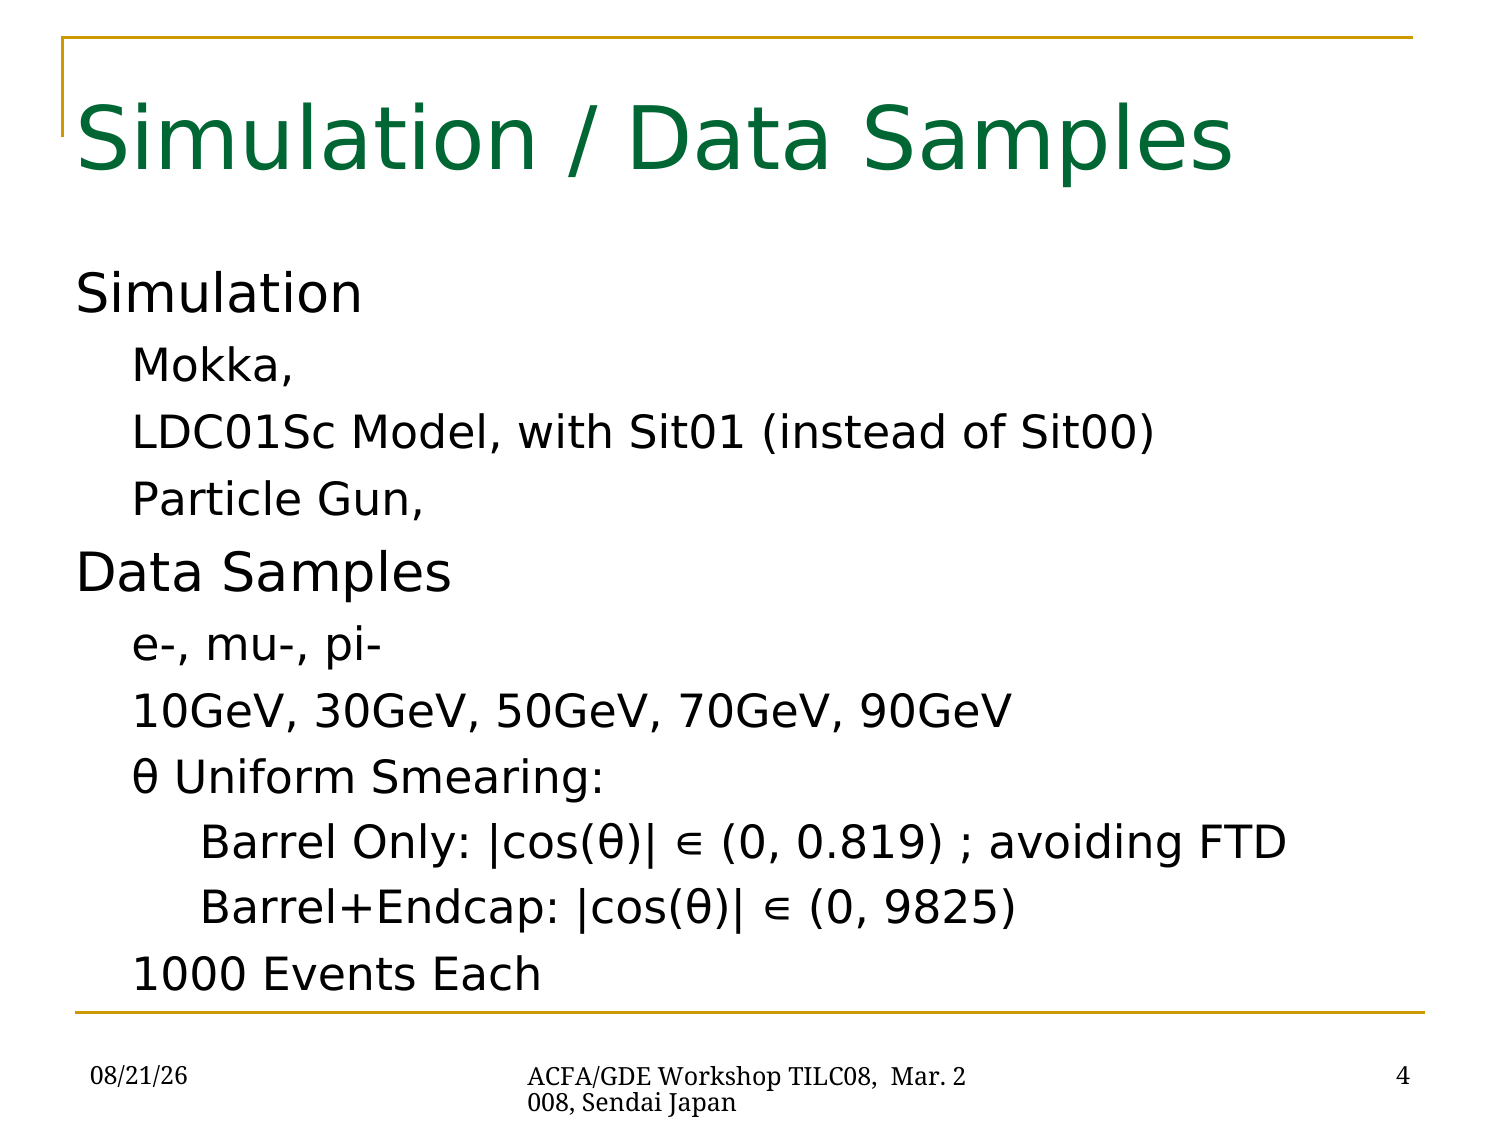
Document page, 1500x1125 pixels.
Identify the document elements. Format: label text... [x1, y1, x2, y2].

list Simulation Mokka, LDC01Sc Model, with Sit01 (instead of Sit00) Particle Gun, Data Samples e-, mu-, pi- 10GeV, 30GeV, 50GeV, 70GeV, 90GeV θ Uniform Smearing: Barrel Only: |cos(θ)| ∊ (0, 0.819) ; avoiding FTD Barrel+Endcap: |cos(θ)| ∊ (0, 9825) 1000 Events Each [75, 262, 1426, 1002]
title Simulation / Data Samples [75, 52, 1426, 226]
